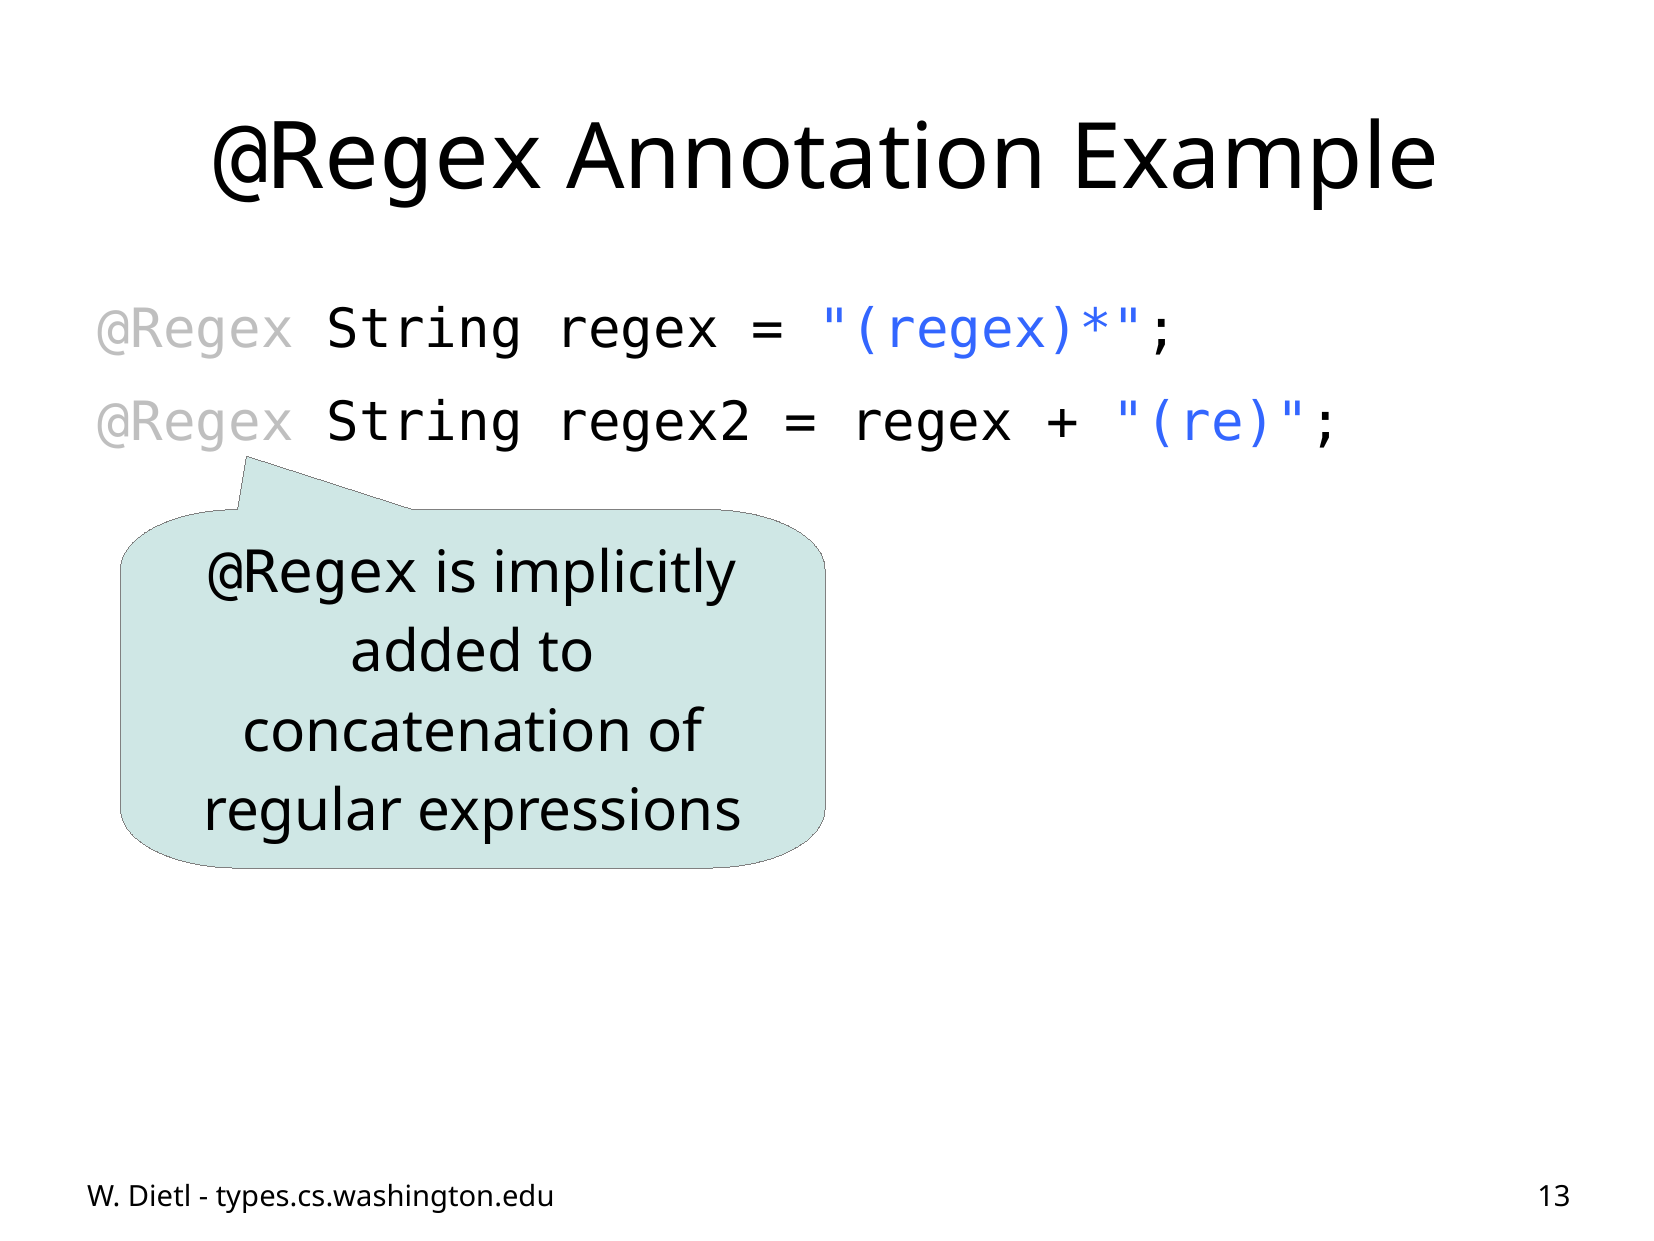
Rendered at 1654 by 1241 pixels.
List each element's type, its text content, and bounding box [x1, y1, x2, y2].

title @Regex Annotation Example [82, 49, 1571, 257]
text_box @Regex is implicitly added to concatenation of regular expressions [120, 456, 826, 869]
list @Regex String regex = "(regex)*"; @Regex String regex2 = regex + "(re)"; [82, 290, 1571, 1109]
